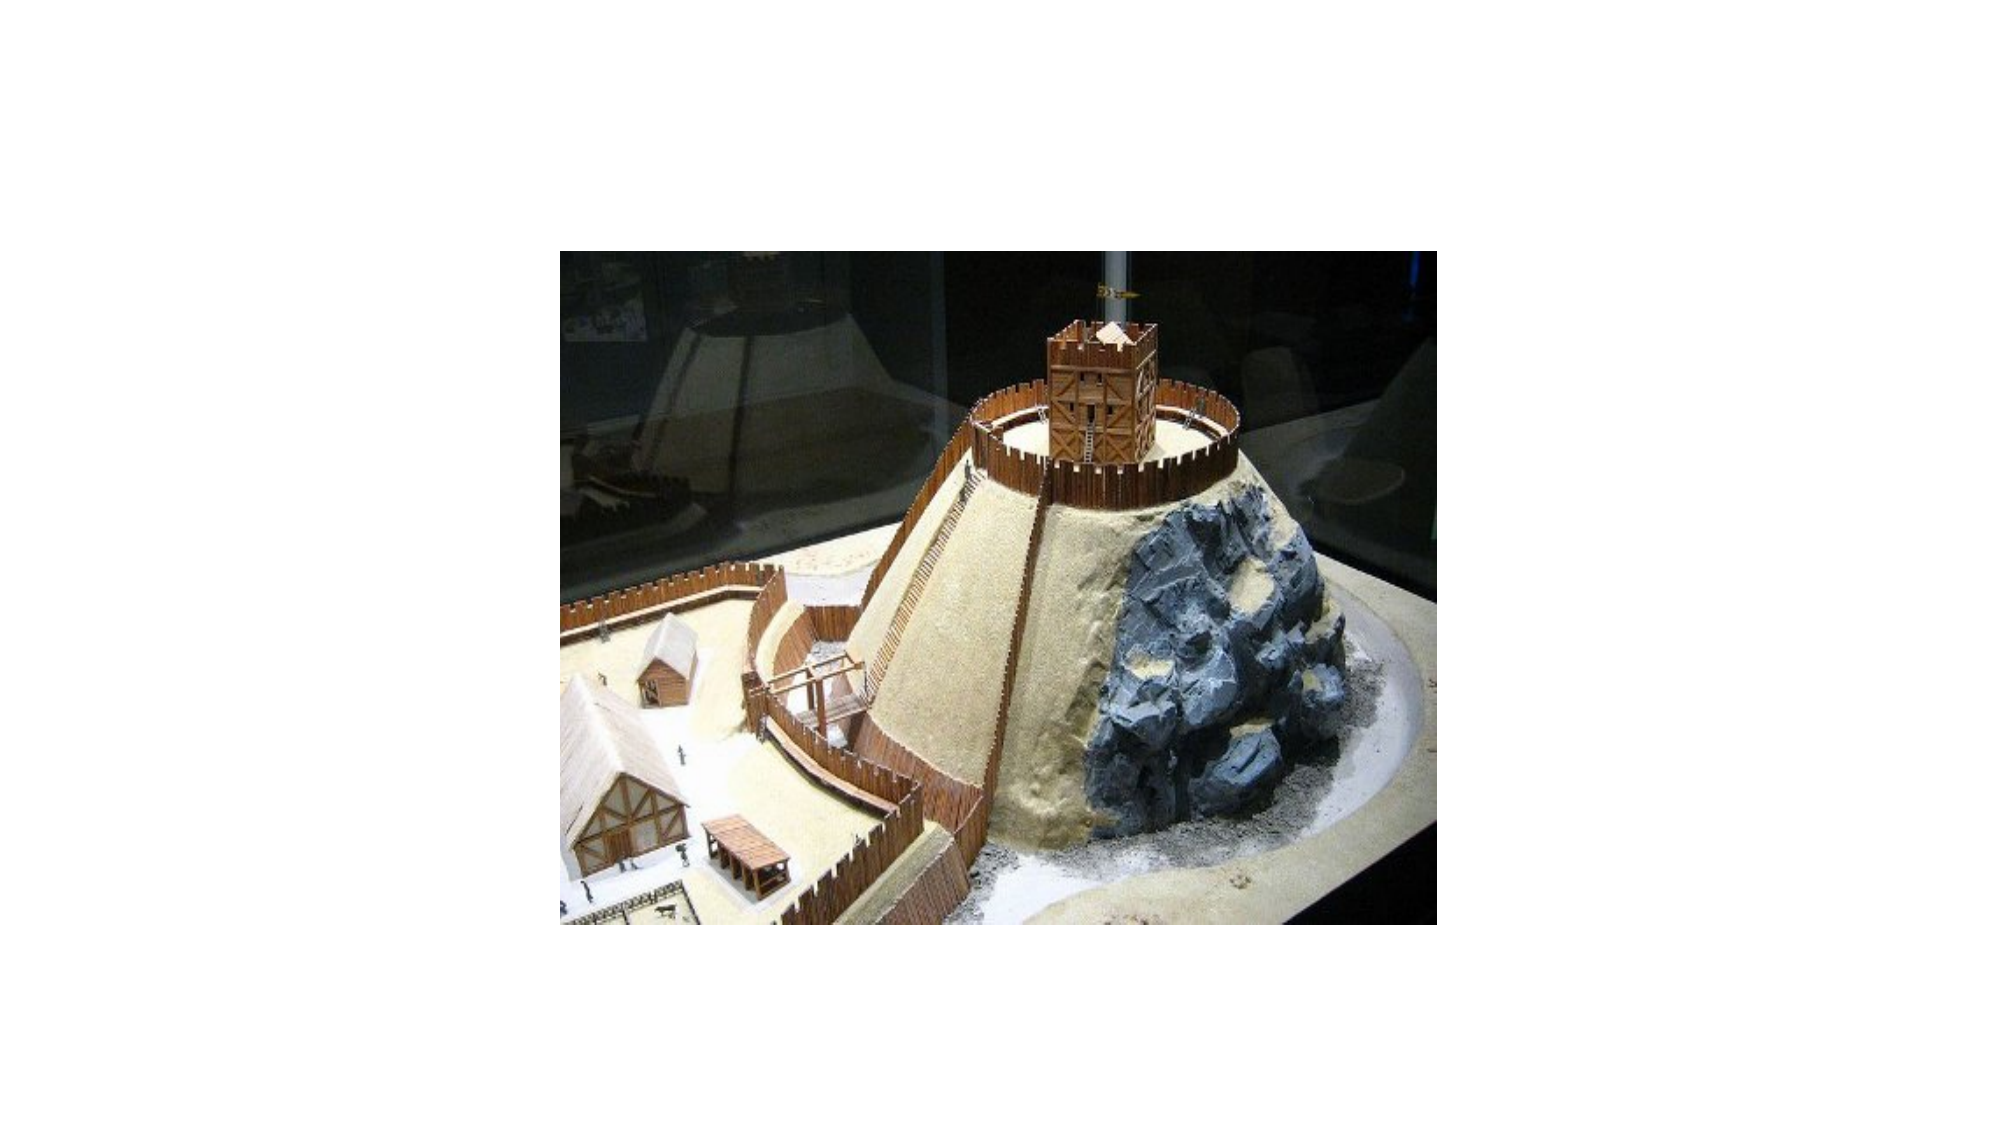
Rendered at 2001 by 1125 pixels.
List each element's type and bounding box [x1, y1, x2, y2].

picture [560, 251, 1437, 925]
